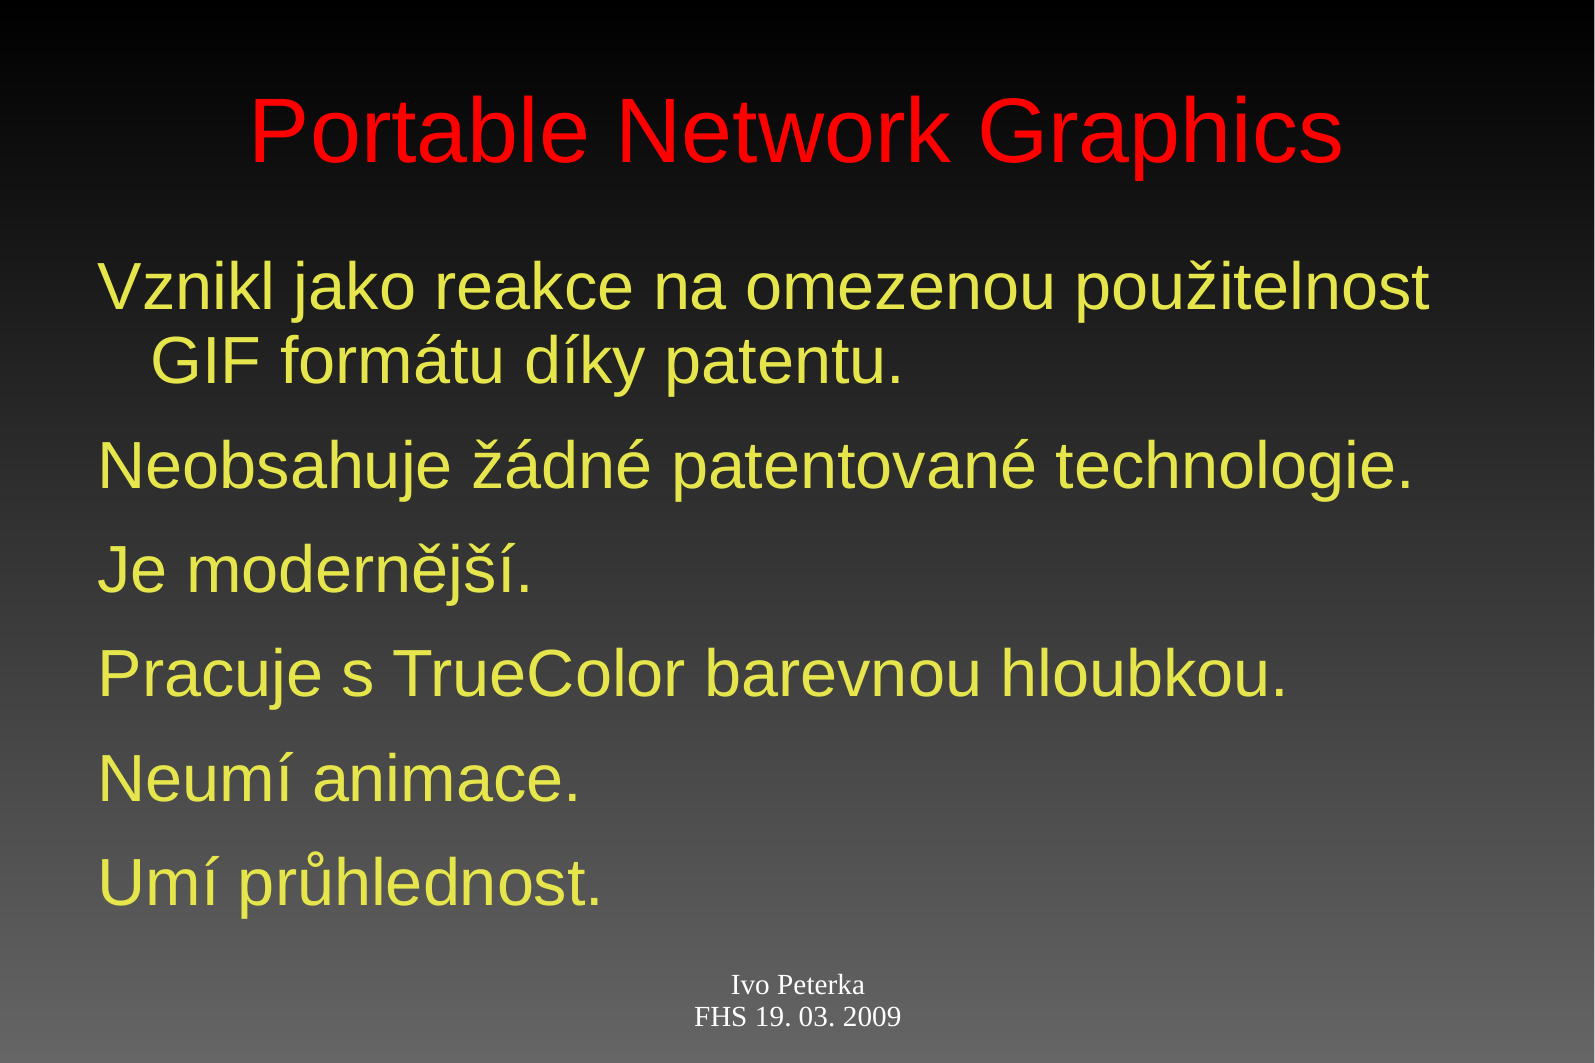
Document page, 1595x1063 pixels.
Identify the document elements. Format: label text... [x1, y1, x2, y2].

title Portable Network Graphics [79, 49, 1515, 213]
list Vznikl jako reakce na omezenou použitelnost GIF formátu díky patentu. Neobsahuje žádné patentované technologie. Je modernější. Pracuje s TrueColor barevnou hloubkou. Neumí animace. Umí průhlednost. [79, 248, 1515, 936]
